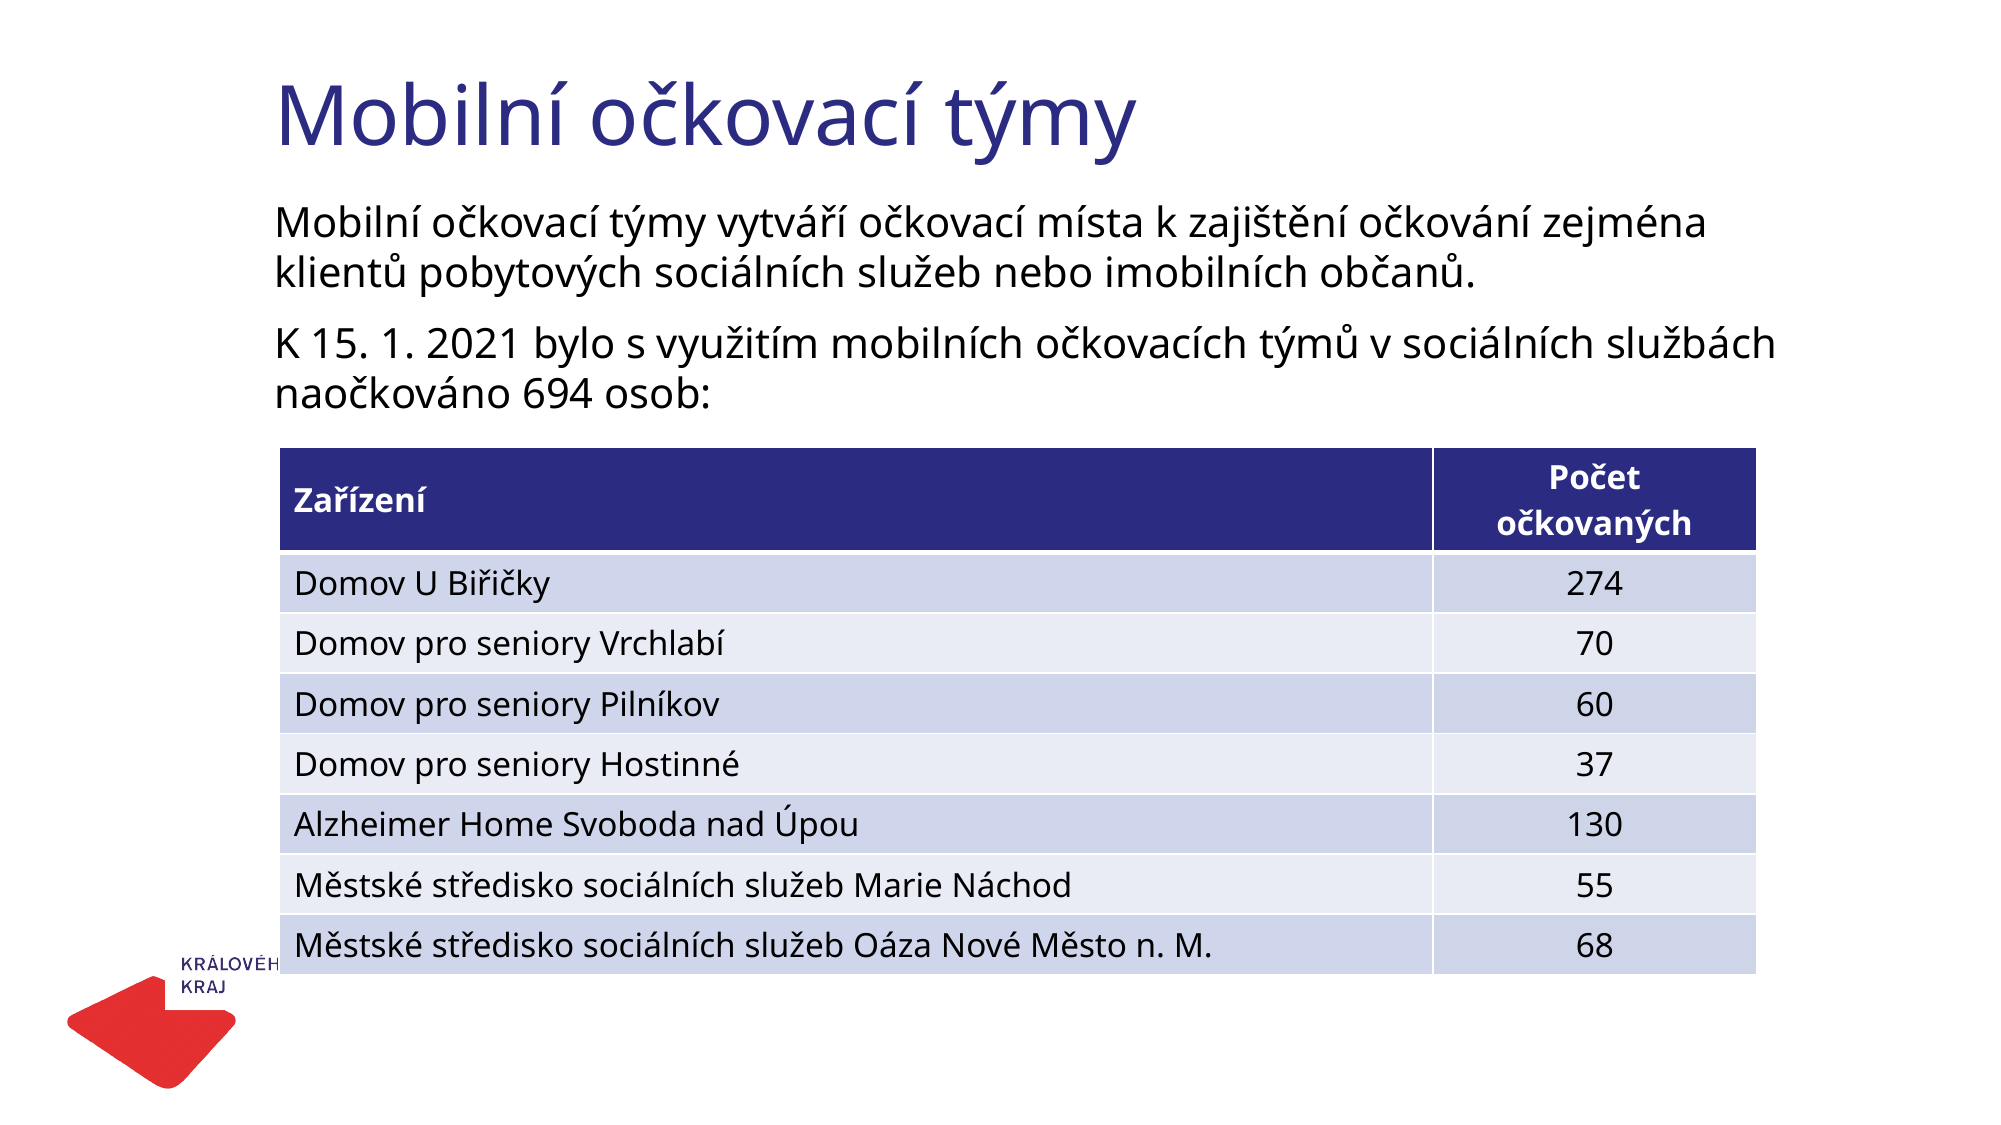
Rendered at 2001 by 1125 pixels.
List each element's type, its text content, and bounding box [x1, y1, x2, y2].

picture [63, 942, 370, 1100]
table_cell Městské středisko sociálních služeb Marie Náchod [280, 855, 1432, 913]
title Mobilní očkovací týmy [259, 54, 1985, 183]
table_cell Alzheimer Home Svoboda nad Úpou [280, 795, 1432, 853]
table_cell 130 [1434, 795, 1756, 853]
table_cell 70 [1434, 614, 1756, 672]
table_cell 68 [1434, 915, 1756, 974]
table_header Zařízení [280, 448, 1432, 550]
text_box [159, 0, 2000, 986]
table_cell 60 [1434, 674, 1756, 733]
table_cell Domov pro seniory Vrchlabí [280, 614, 1432, 672]
list Mobilní očkovací týmy vytváří očkovací místa k zajištění očkování zejména klientů pobytových sociálních služeb nebo imobilních občanů. K 15. 1. 2021 bylo s využitím mobilních očkovacích týmů v sociálních službách naočkováno 694 osob: [259, 187, 1863, 938]
table_cell 55 [1434, 855, 1756, 913]
table_cell Městské středisko sociálních služeb Oáza Nové Město n. M. [280, 915, 1432, 974]
table_cell Domov pro seniory Pilníkov [280, 674, 1432, 733]
table_cell Domov U Biřičky [280, 555, 1432, 612]
table_cell Domov pro seniory Hostinné [280, 734, 1432, 793]
table_cell 274 [1434, 555, 1756, 612]
table_header Počet očkovaných [1434, 448, 1756, 550]
table_cell 37 [1434, 734, 1756, 793]
